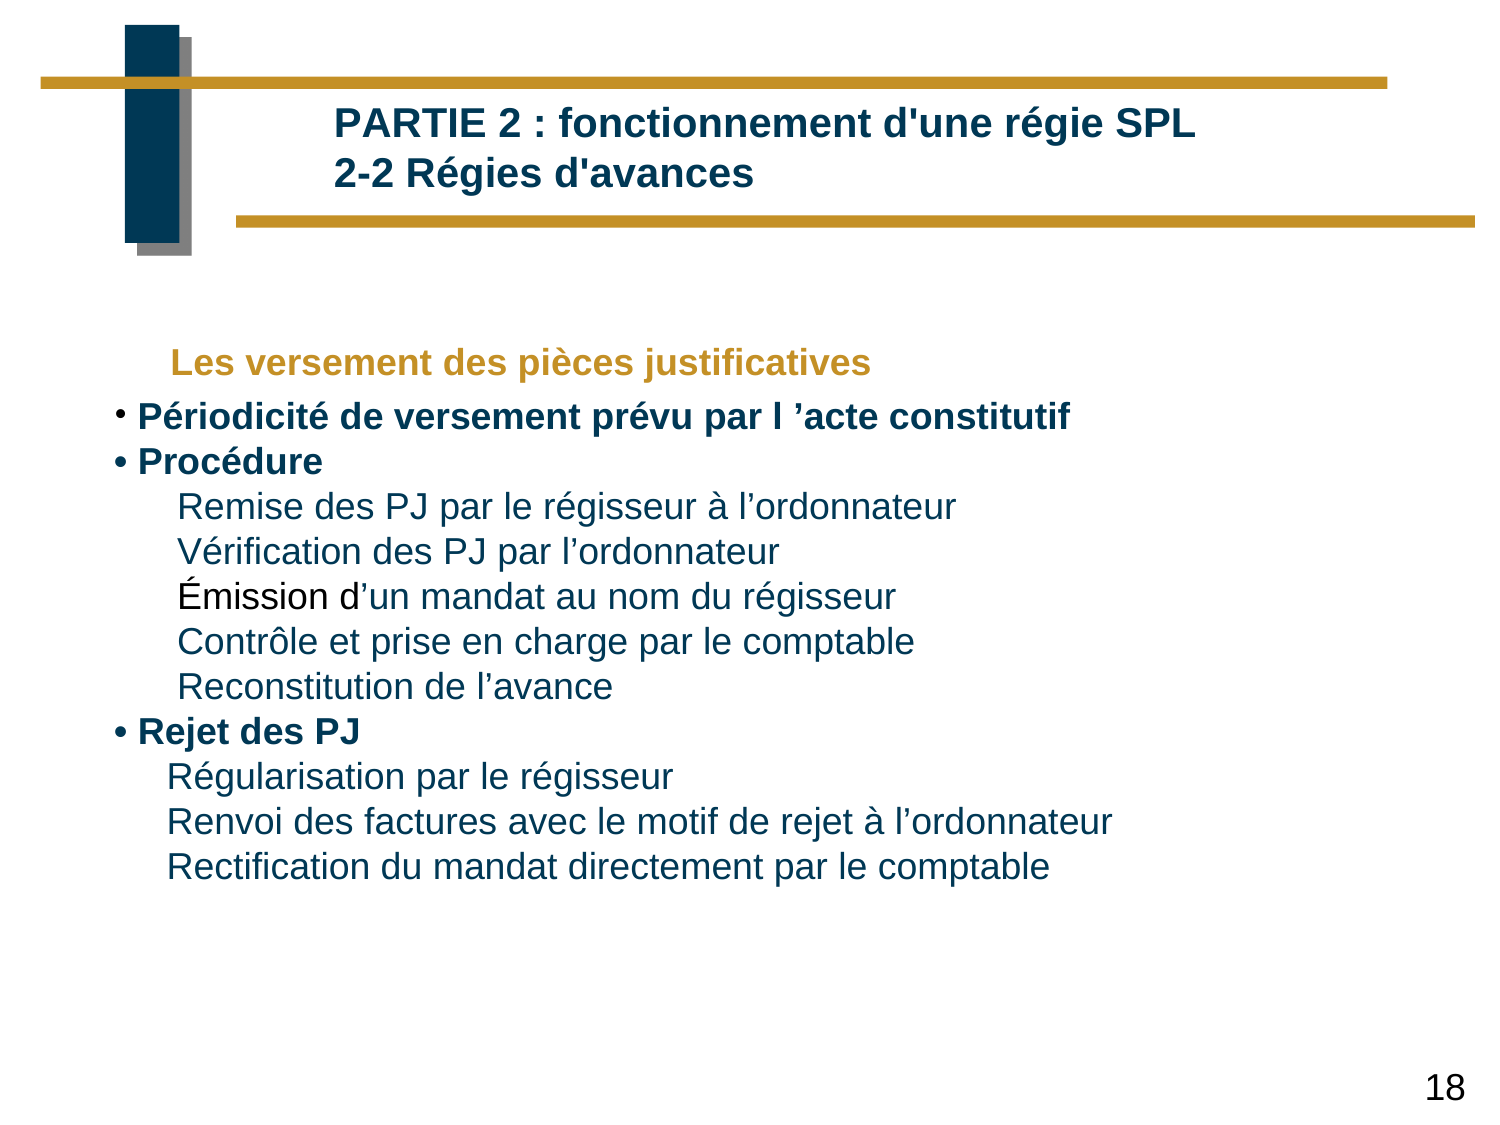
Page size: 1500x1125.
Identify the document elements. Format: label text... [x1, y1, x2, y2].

text_box [1316, 215, 1475, 228]
list 18 [1252, 1062, 1489, 1125]
text_box PARTIE 2 : fonctionnement d'une régie SPL 2-2 Régies d'avances [318, 179, 1316, 249]
text_box [124, 24, 180, 68]
title [121, 68, 1438, 179]
text_box [40, 76, 121, 89]
text_box [124, 179, 180, 243]
list Les versement des pièces justificatives Périodicité de versement prévu par l ’acte constitutif • Procédure Remise des PJ par le régisseur à l’ordonnateur Vérification des PJ par l’ordonnateur Émission d’un mandat au nom du régisseur Contrôle et prise en charge par le comptable Reconstitution de l’avance • Rejet des PJ Régularisation par le régisseur Renvoi des factures avec le motif de rejet à l’ordonnateur Rectification du mandat directement par le comptable [114, 337, 1371, 1052]
text_box [236, 215, 318, 228]
